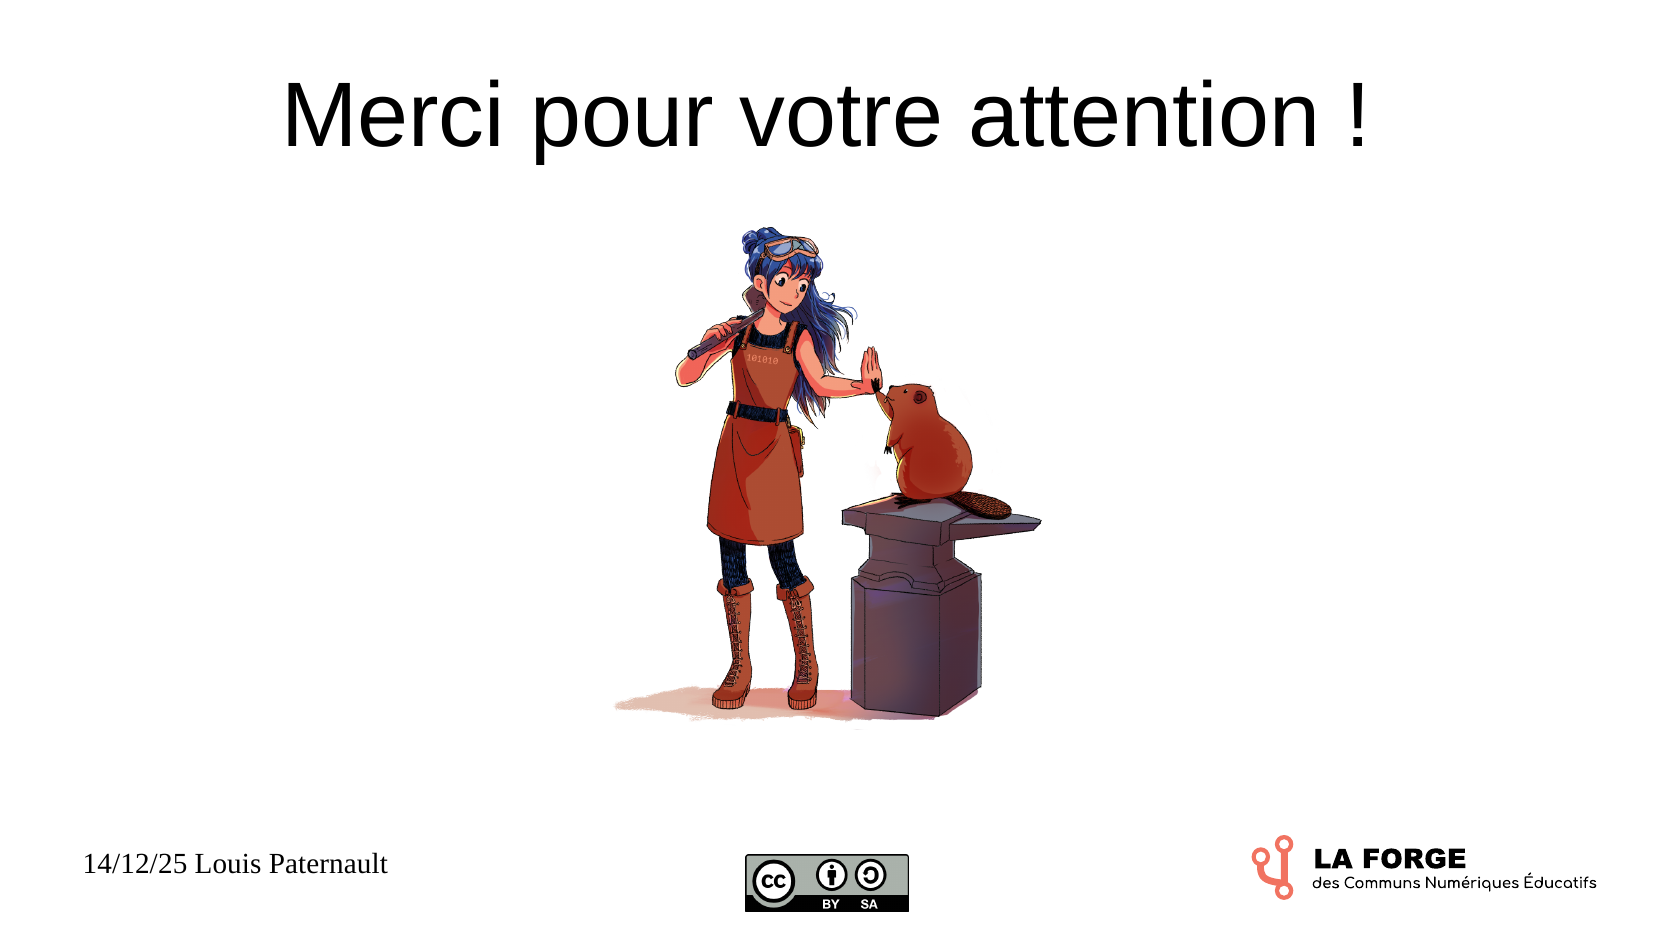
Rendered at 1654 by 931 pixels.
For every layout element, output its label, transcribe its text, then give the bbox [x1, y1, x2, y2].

title Merci pour votre attention ! [82, 37, 1571, 193]
picture [745, 854, 909, 912]
picture [602, 217, 1051, 758]
